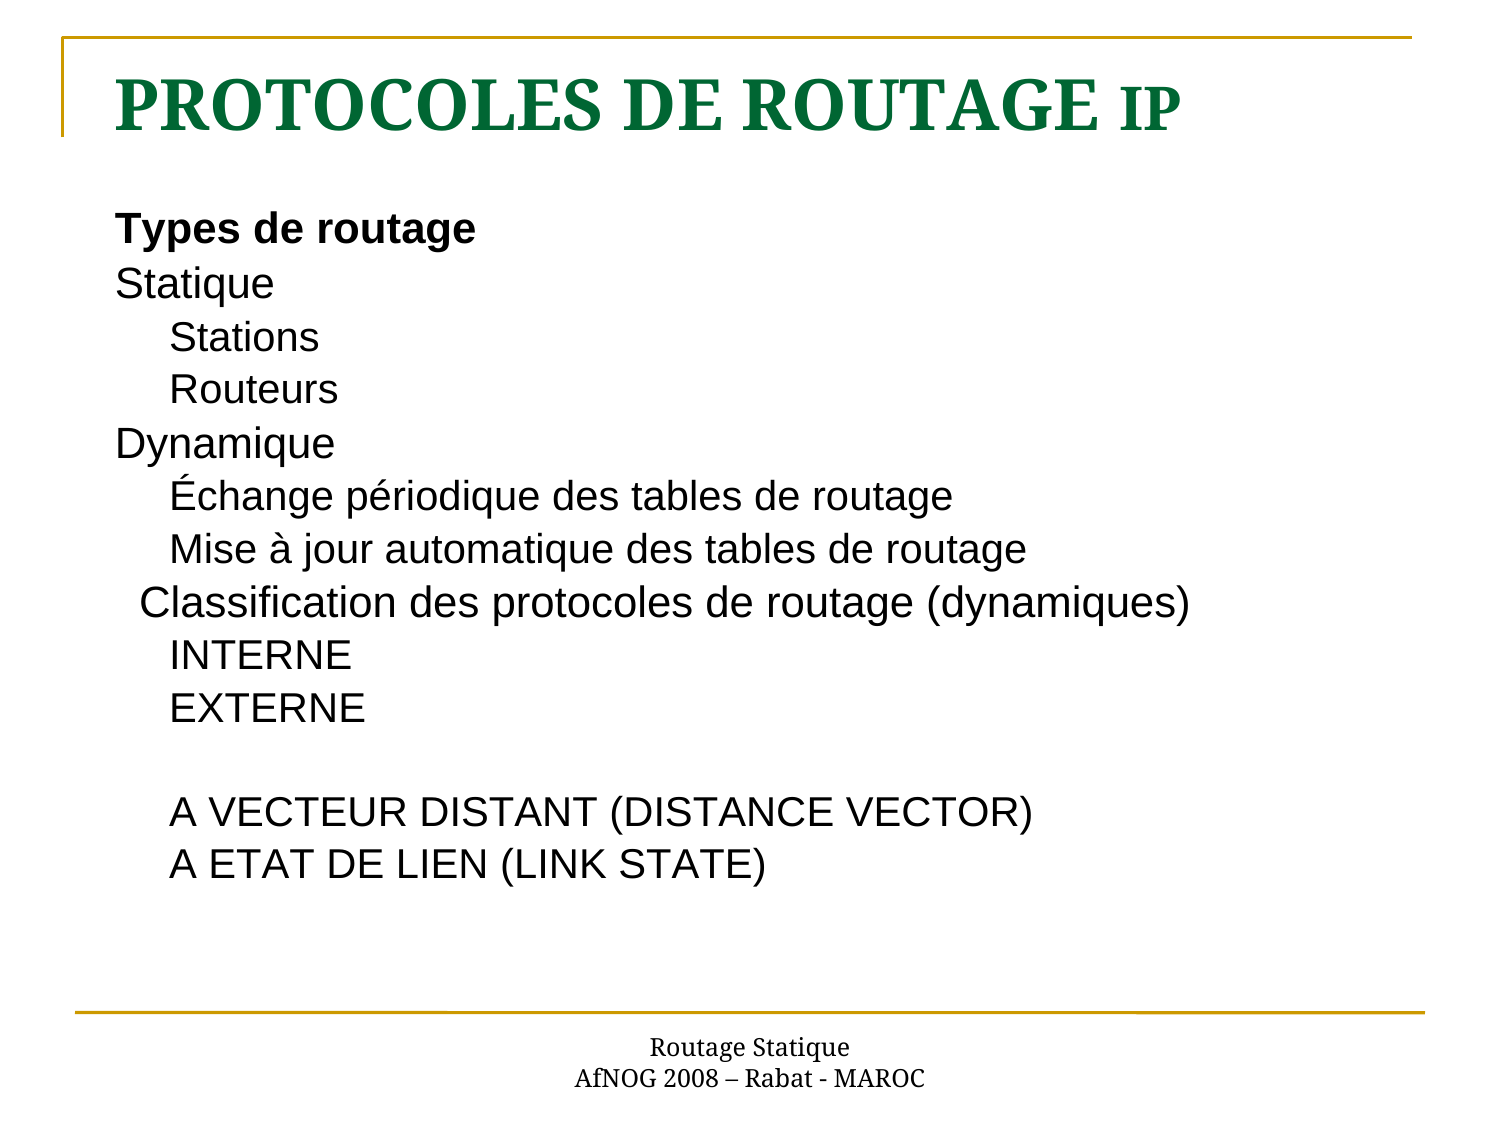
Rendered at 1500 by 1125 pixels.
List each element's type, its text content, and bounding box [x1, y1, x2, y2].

title PROTOCOLES DE ROUTAGE IP [99, 49, 1375, 199]
list Types de routage Statique Stations Routeurs Dynamique Échange périodique des tables de routage Mise à jour automatique des tables de routage Classification des protocoles de routage (dynamiques) INTERNE EXTERNE A VECTEUR DISTANT (DISTANCE VECTOR) A ETAT DE LIEN (LINK STATE)‏ [99, 199, 1375, 993]
